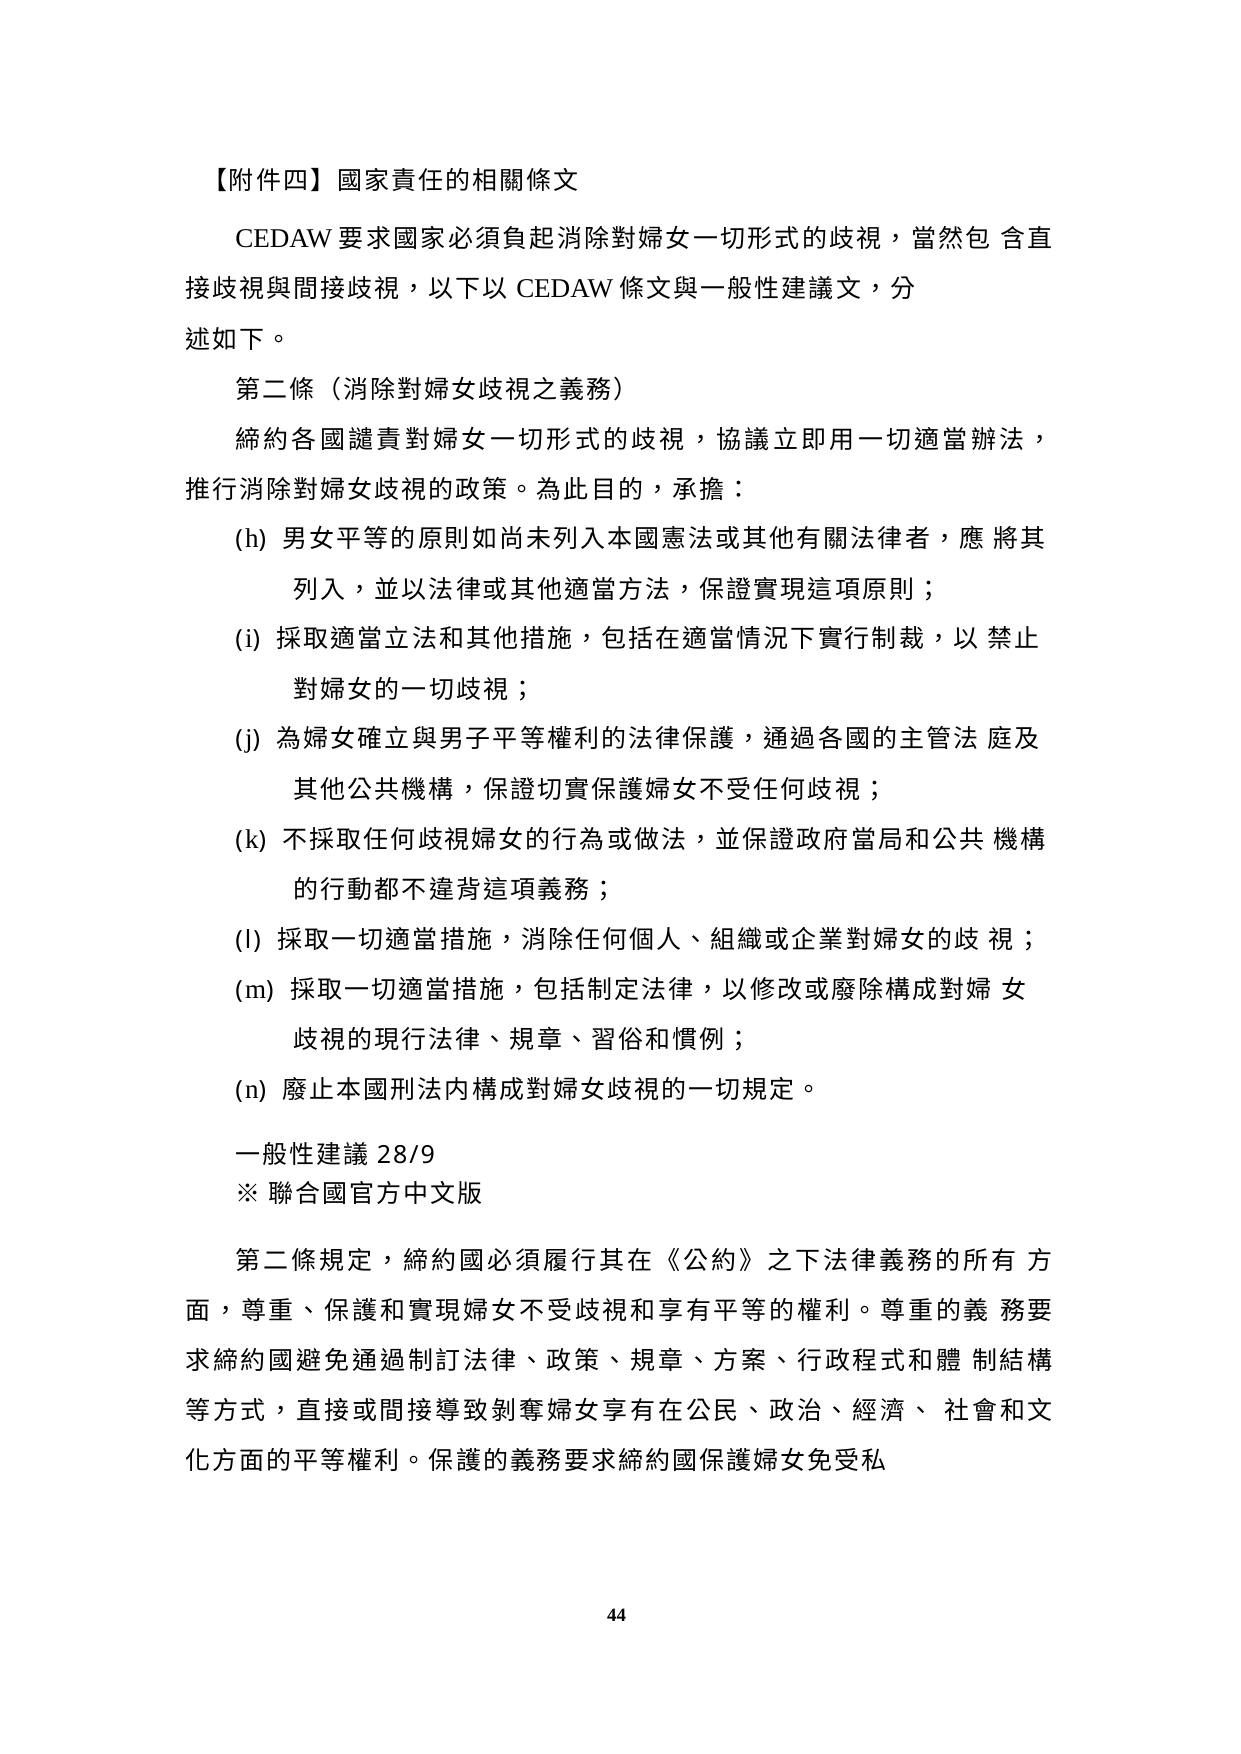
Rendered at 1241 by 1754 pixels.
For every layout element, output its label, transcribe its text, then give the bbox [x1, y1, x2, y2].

text_box 【附件四】國家責任的相關條文 CEDAW要求國家必須負起消除對婦女一切形式的歧視，當然包 含直接歧視與間接歧視，以下以CEDAW條文與一般性建議文，分 述如下。 第二條（消除對婦女歧視之義務） 締約各國譴責對婦女一切形式的歧視，協議立即用一切適當辦法， 推行消除對婦女歧視的政策。為此目的，承擔： (h) 男女平等的原則如尚未列入本國憲法或其他有關法律者，應 將其列入，並以法律或其他適當方法，保證實現這項原則； (i) 採取適當立法和其他措施，包括在適當情況下實行制裁，以 禁止對婦女的一切歧視； (j) 為婦女確立與男子平等權利的法律保護，通過各國的主管法 庭及其他公共機構，保證切實保護婦女不受任何歧視； (k) 不採取任何歧視婦女的行為或做法，並保證政府當局和公共 機構的行動都不違背這項義務； (l) 採取一切適當措施，消除任何個人、組織或企業對婦女的歧 視； (m) 採取一切適當措施，包括制定法律，以修改或廢除構成對婦 女歧視的現行法律、規章、習俗和慣例； (n) 廢止本國刑法内構成對婦女歧視的一切規定。 一般性建議28/9 ※聯合國官方中文版 第二條規定，締約國必須履行其在《公約》之下法律義務的所有 方面，尊重、保護和實現婦女不受歧視和享有平等的權利。尊重的義 務要求締約國避免通過制訂法律、政策、規章、方案、行政程式和體 制結構等方式，直接或間接導致剝奪婦女享有在公民、政治、經濟、 社會和文化方面的平等權利。保護的義務要求締約國保護婦女免受私 [185, 164, 1055, 1548]
text_box 44 [607, 1603, 633, 1623]
